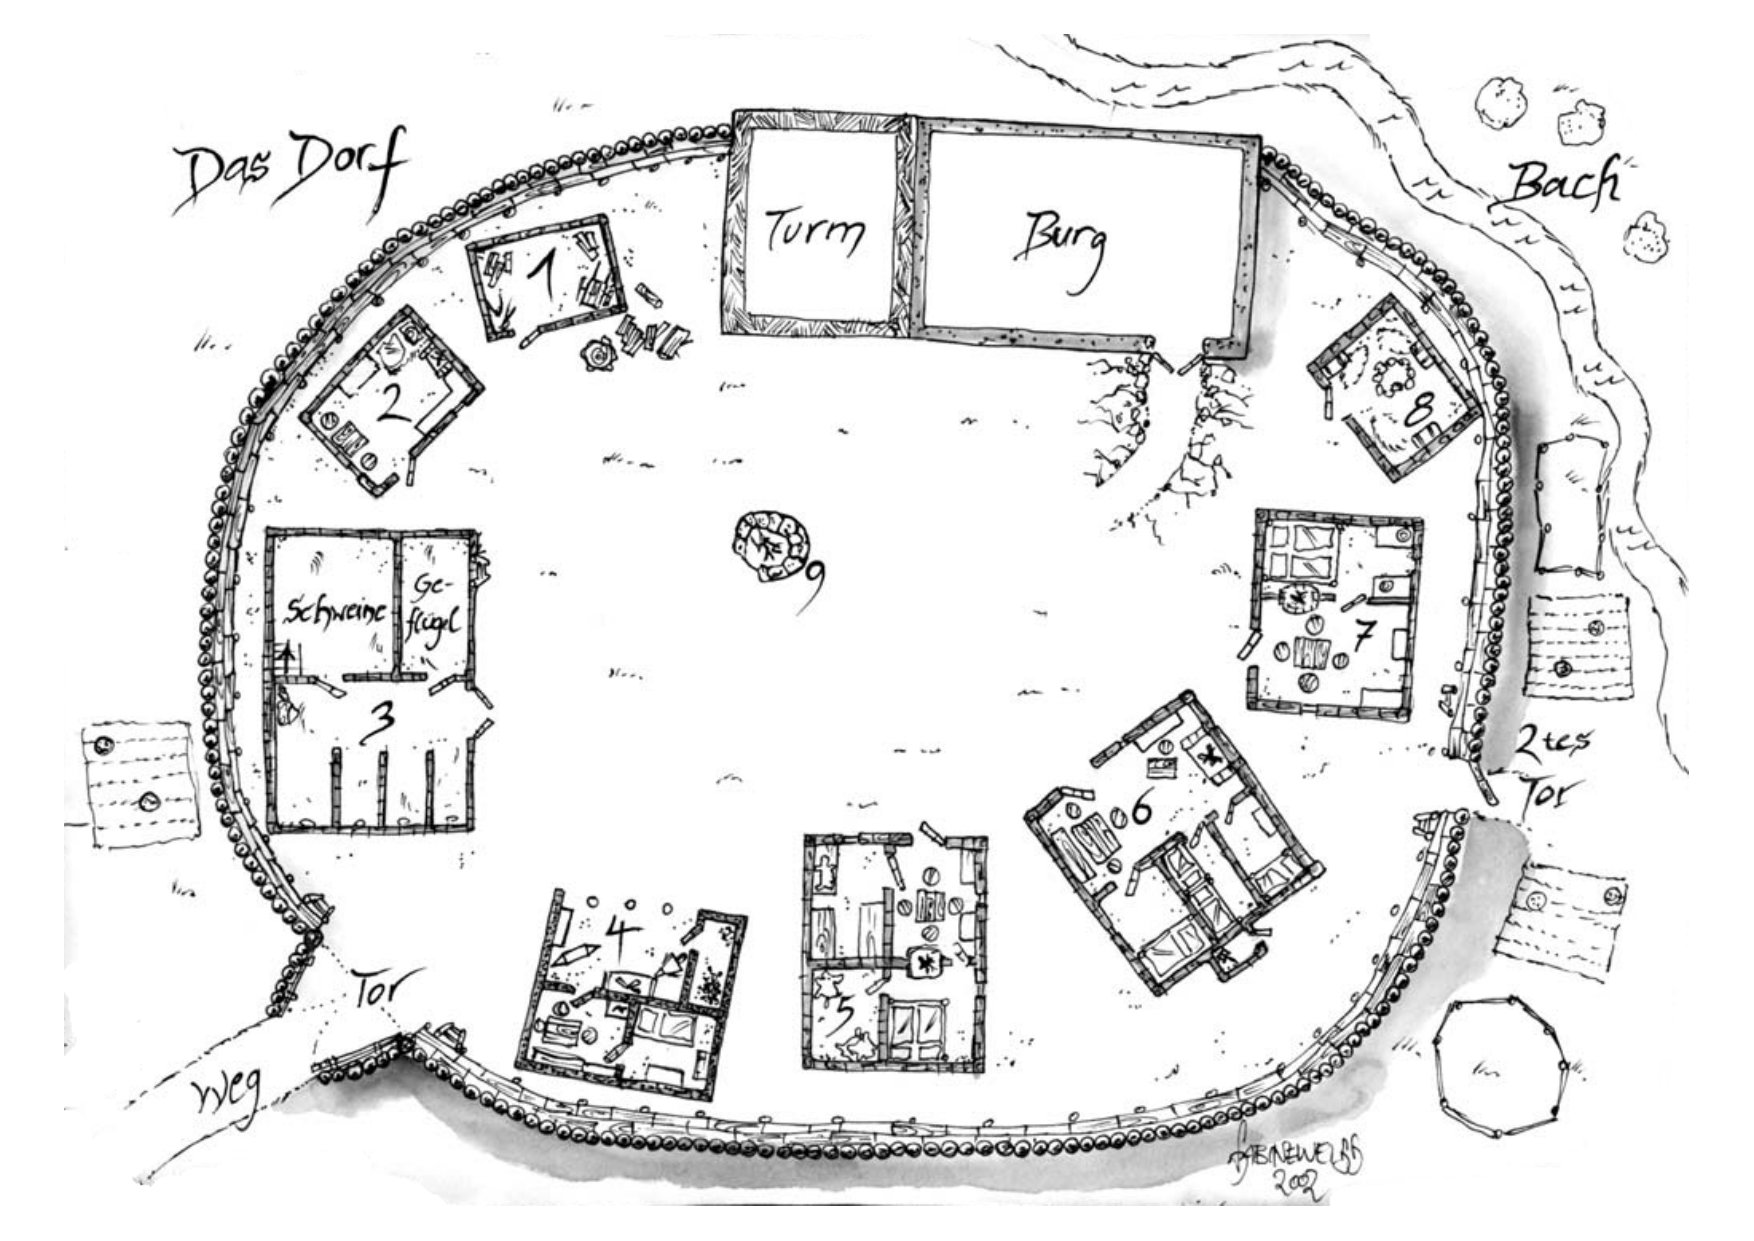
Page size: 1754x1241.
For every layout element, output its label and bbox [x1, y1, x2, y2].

picture [64, 34, 1689, 1206]
